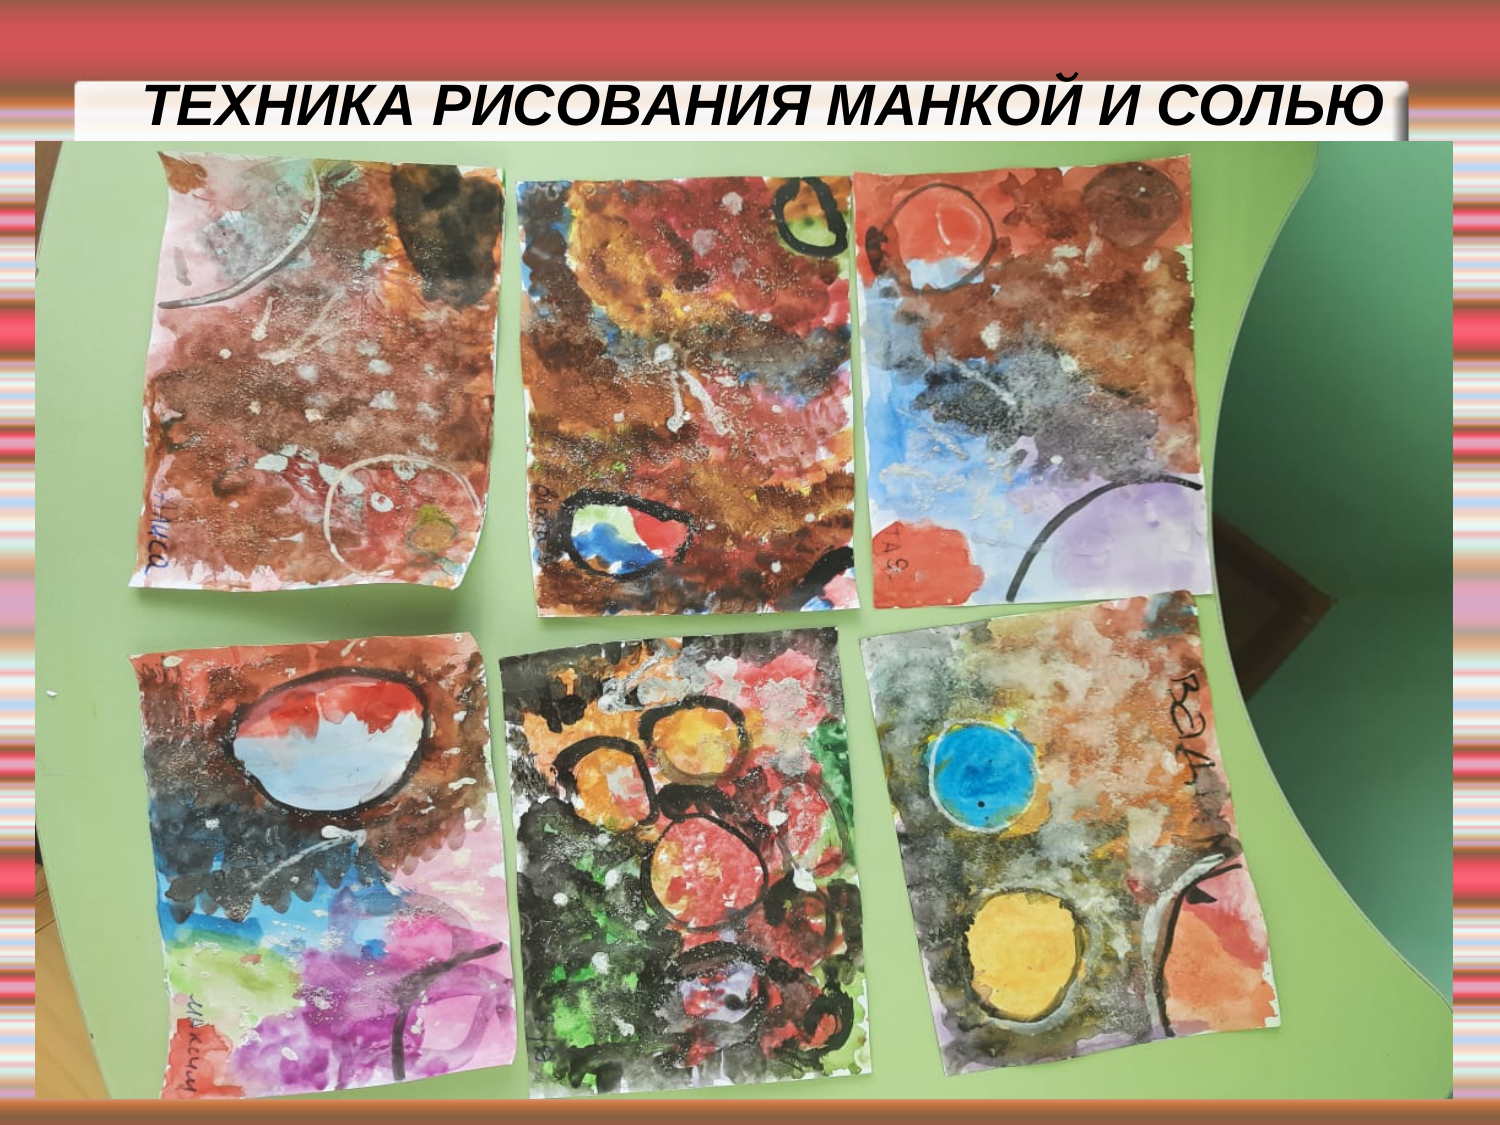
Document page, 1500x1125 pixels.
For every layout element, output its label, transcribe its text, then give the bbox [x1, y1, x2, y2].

title ТЕХНИКА РИСОВАНИЯ МАНКОЙ И СОЛЬЮ [75, 44, 1453, 141]
picture [0, 0, 1500, 1125]
